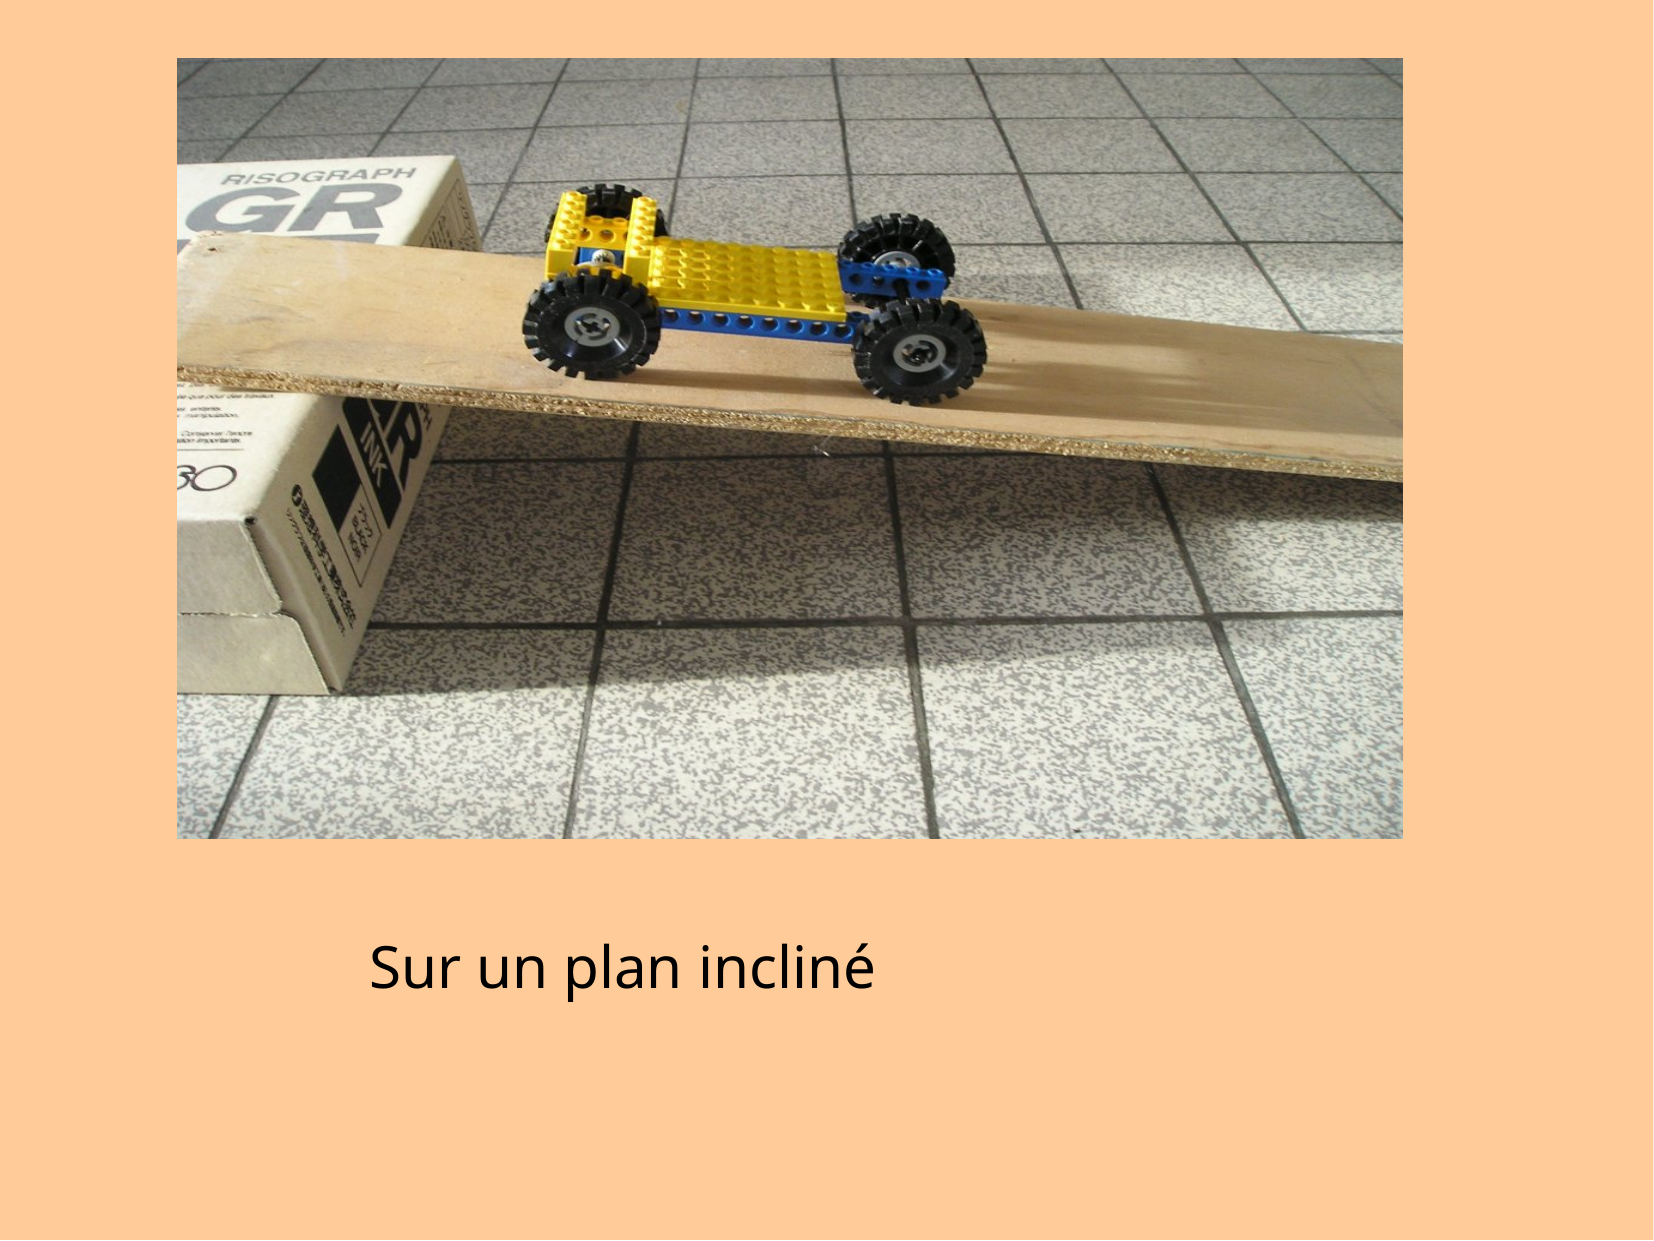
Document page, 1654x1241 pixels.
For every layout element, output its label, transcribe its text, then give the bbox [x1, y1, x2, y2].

text_box Sur un plan incliné [354, 918, 1388, 1002]
picture [177, 58, 1403, 839]
